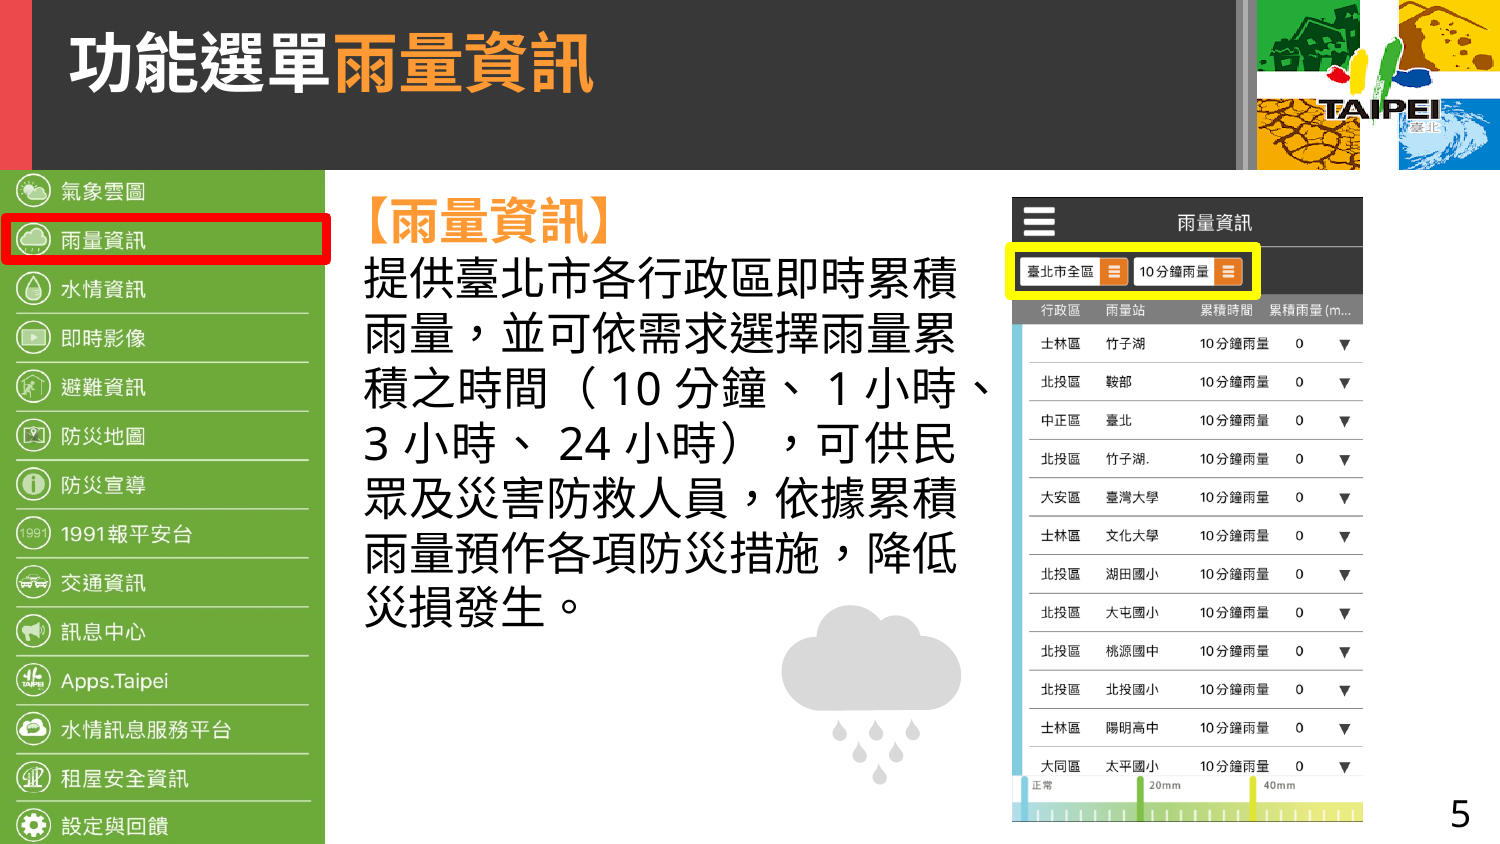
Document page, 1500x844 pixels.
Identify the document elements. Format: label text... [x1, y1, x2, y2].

text_box [905, 718, 920, 741]
picture [11, 222, 322, 255]
text_box 5 [1435, 782, 1495, 844]
text_box [872, 763, 887, 785]
picture [1257, 0, 1500, 171]
text_box [888, 741, 904, 763]
text_box 【雨量資訊】 提供臺北市各行政區即時累積雨量，並可依需求選擇雨量累積之時間（10分鐘、1小時、3小時、24小時），可供民眾及災害防救人員，依據累積雨量預作各項防災措施，降低災損發生。 [325, 181, 975, 647]
picture [1012, 197, 1363, 822]
picture [0, 170, 325, 844]
picture [1015, 252, 1252, 291]
text_box [832, 719, 847, 741]
text_box [868, 719, 884, 741]
text_box [781, 647, 962, 711]
list 功能選單雨量資訊 [53, 43, 1235, 139]
text_box [852, 741, 867, 763]
